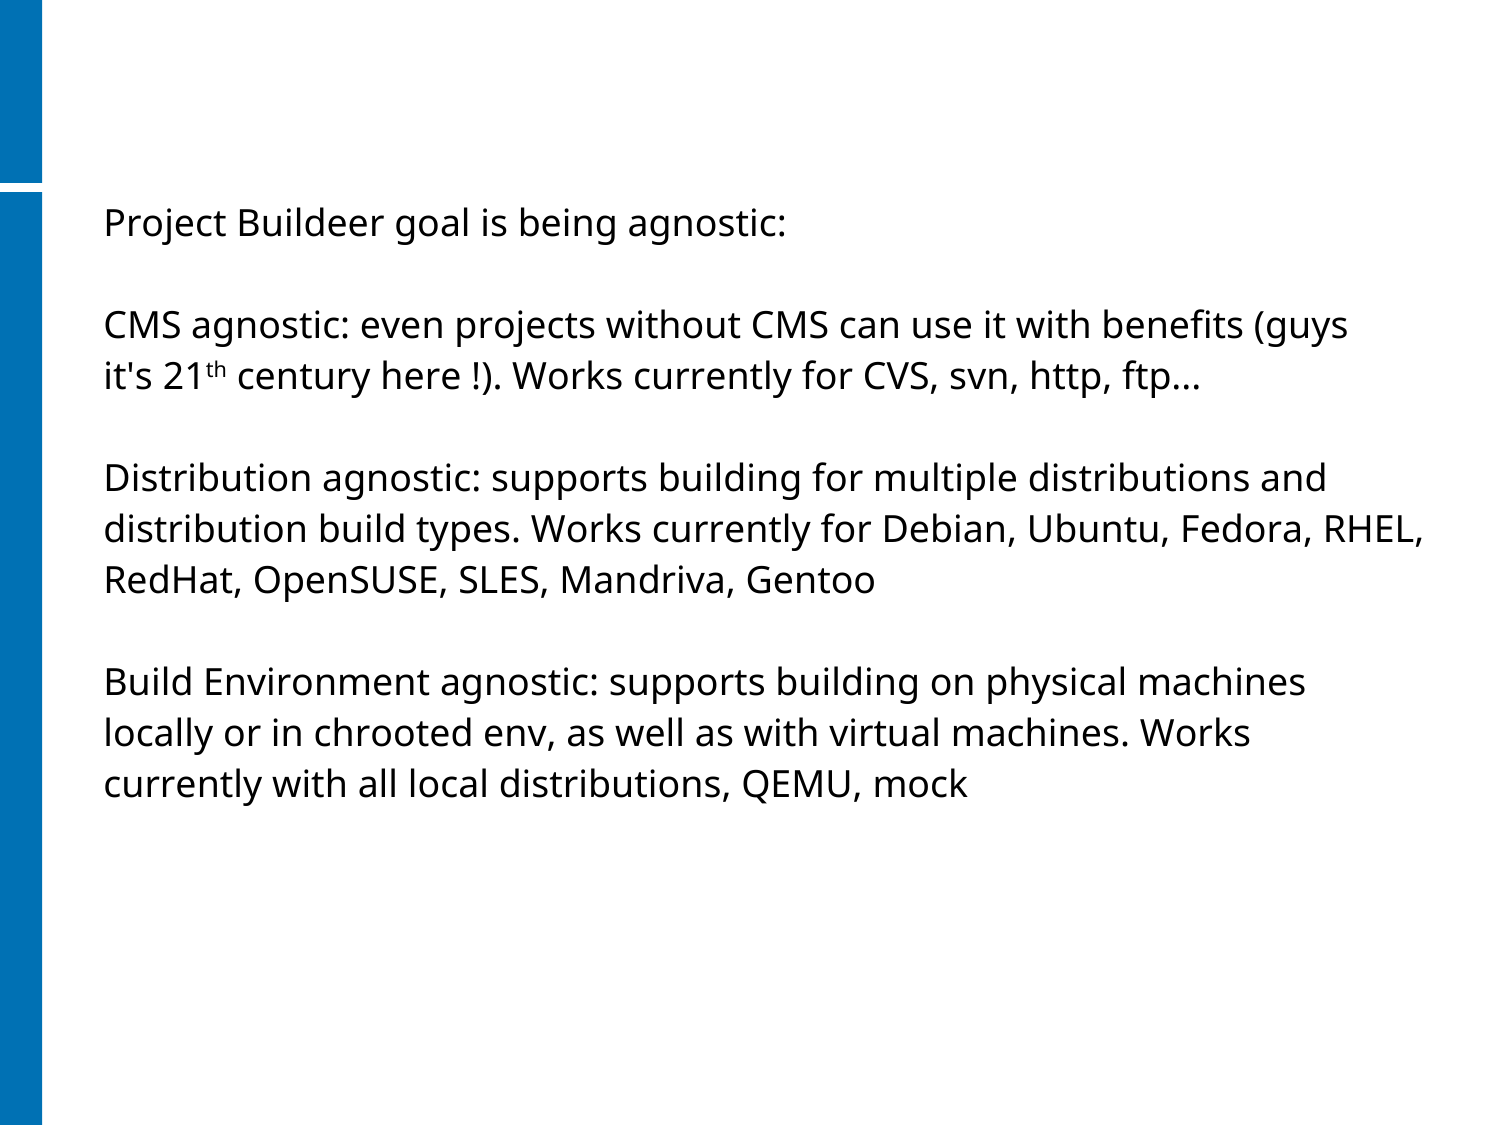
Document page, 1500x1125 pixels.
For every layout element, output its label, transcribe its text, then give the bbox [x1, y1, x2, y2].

text_box Project Buildeer goal is being agnostic: CMS agnostic: even projects without CMS can use it with benefits (guys it's 21th century here !). Works currently for CVS, svn, http, ftp... Distribution agnostic: supports building for multiple distributions and distribution build types. Works currently for Debian, Ubuntu, Fedora, RHEL, RedHat, OpenSUSE, SLES, Mandriva, Gentoo Build Environment agnostic: supports building on physical machines locally or in chrooted env, as well as with virtual machines. Works currently with all local distributions, QEMU, mock [88, 189, 1500, 728]
